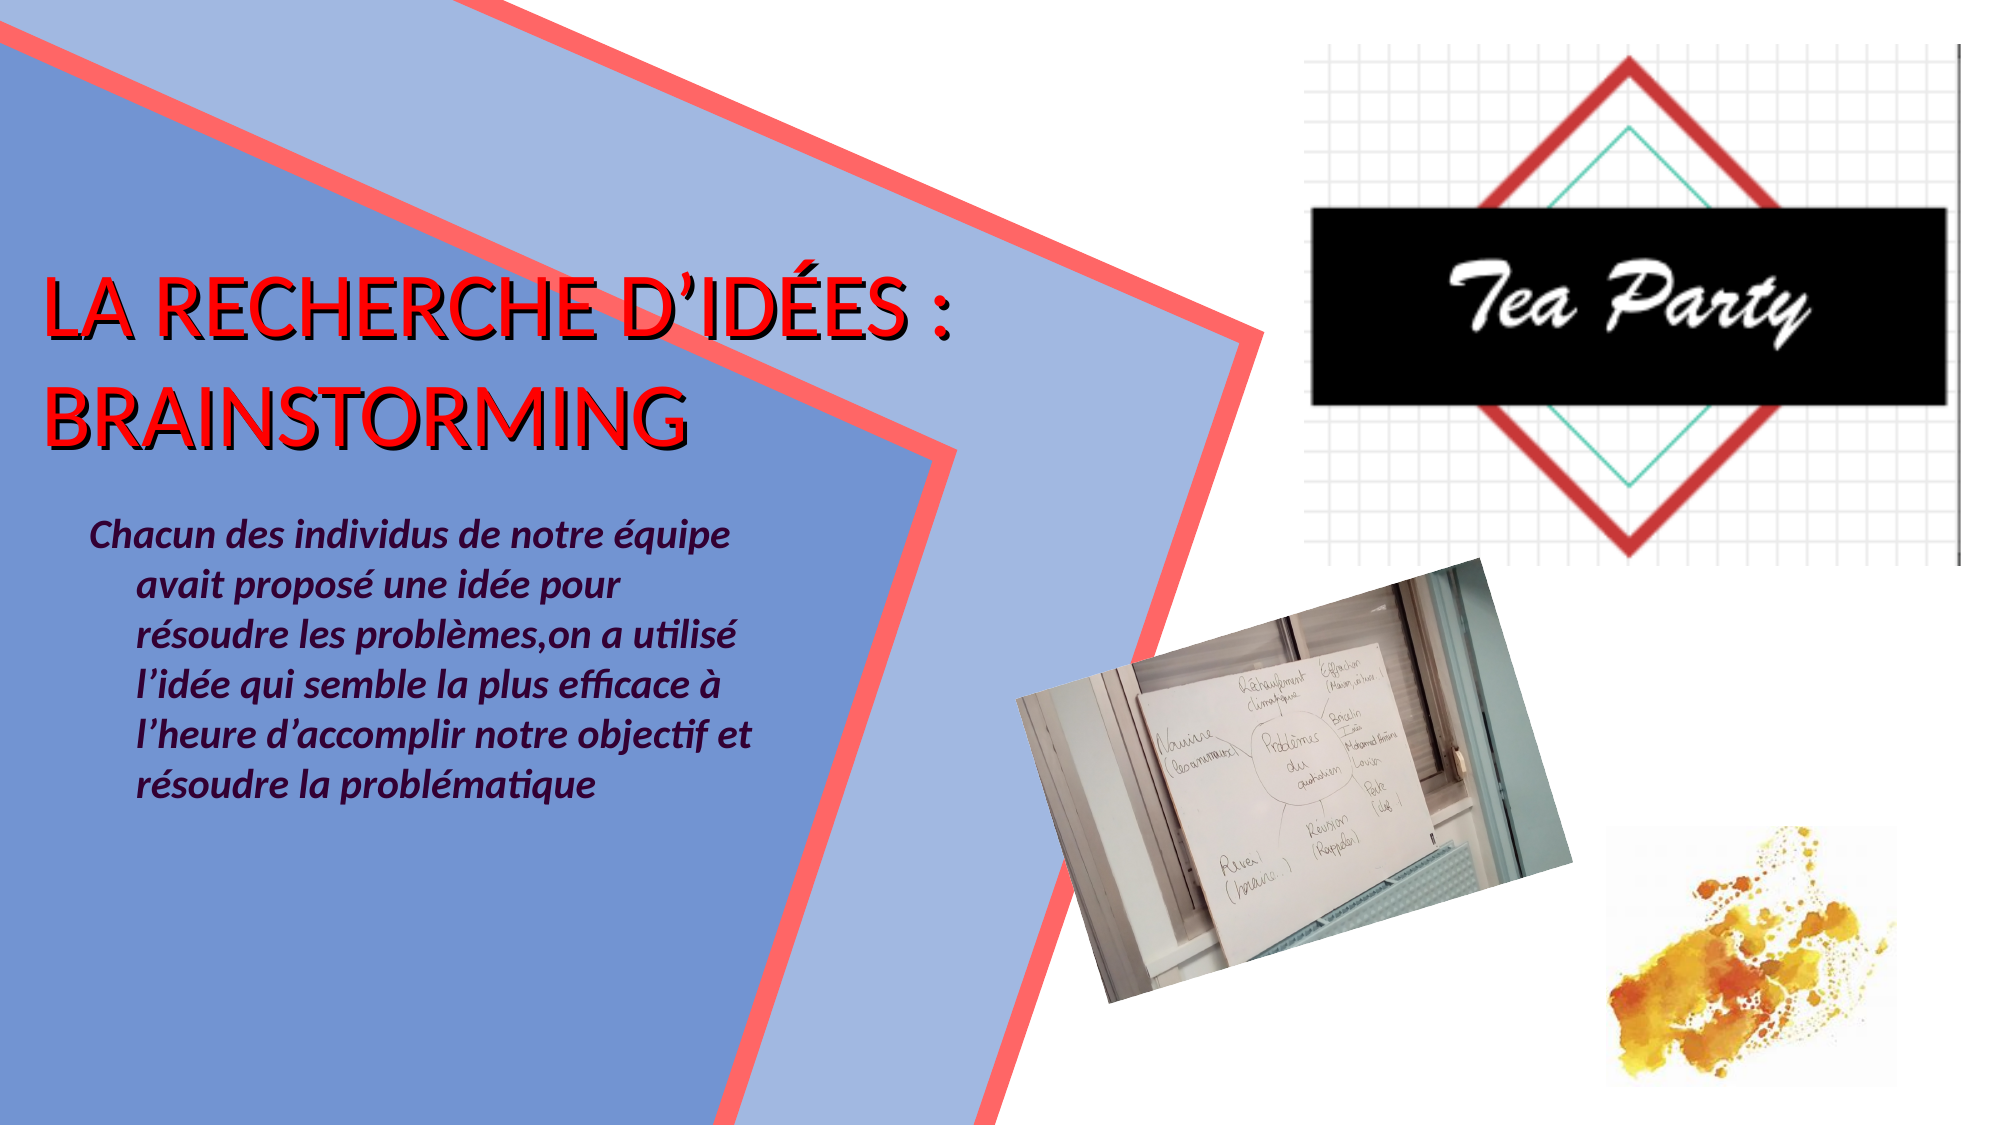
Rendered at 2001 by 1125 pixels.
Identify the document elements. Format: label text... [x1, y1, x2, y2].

text_box Chacun des individus de notre équipe avait proposé une idée pour résoudre les problèmes,on a utilisé l’idée qui semble la plus efficace à l’heure d’accomplir notre objectif et résoudre la problématique [28, 500, 791, 815]
picture [1015, 44, 1961, 1004]
picture [1606, 826, 1897, 1087]
text_box LA RECHERCHE D’IDÉES : BRAINSTORMING [26, 237, 1654, 473]
